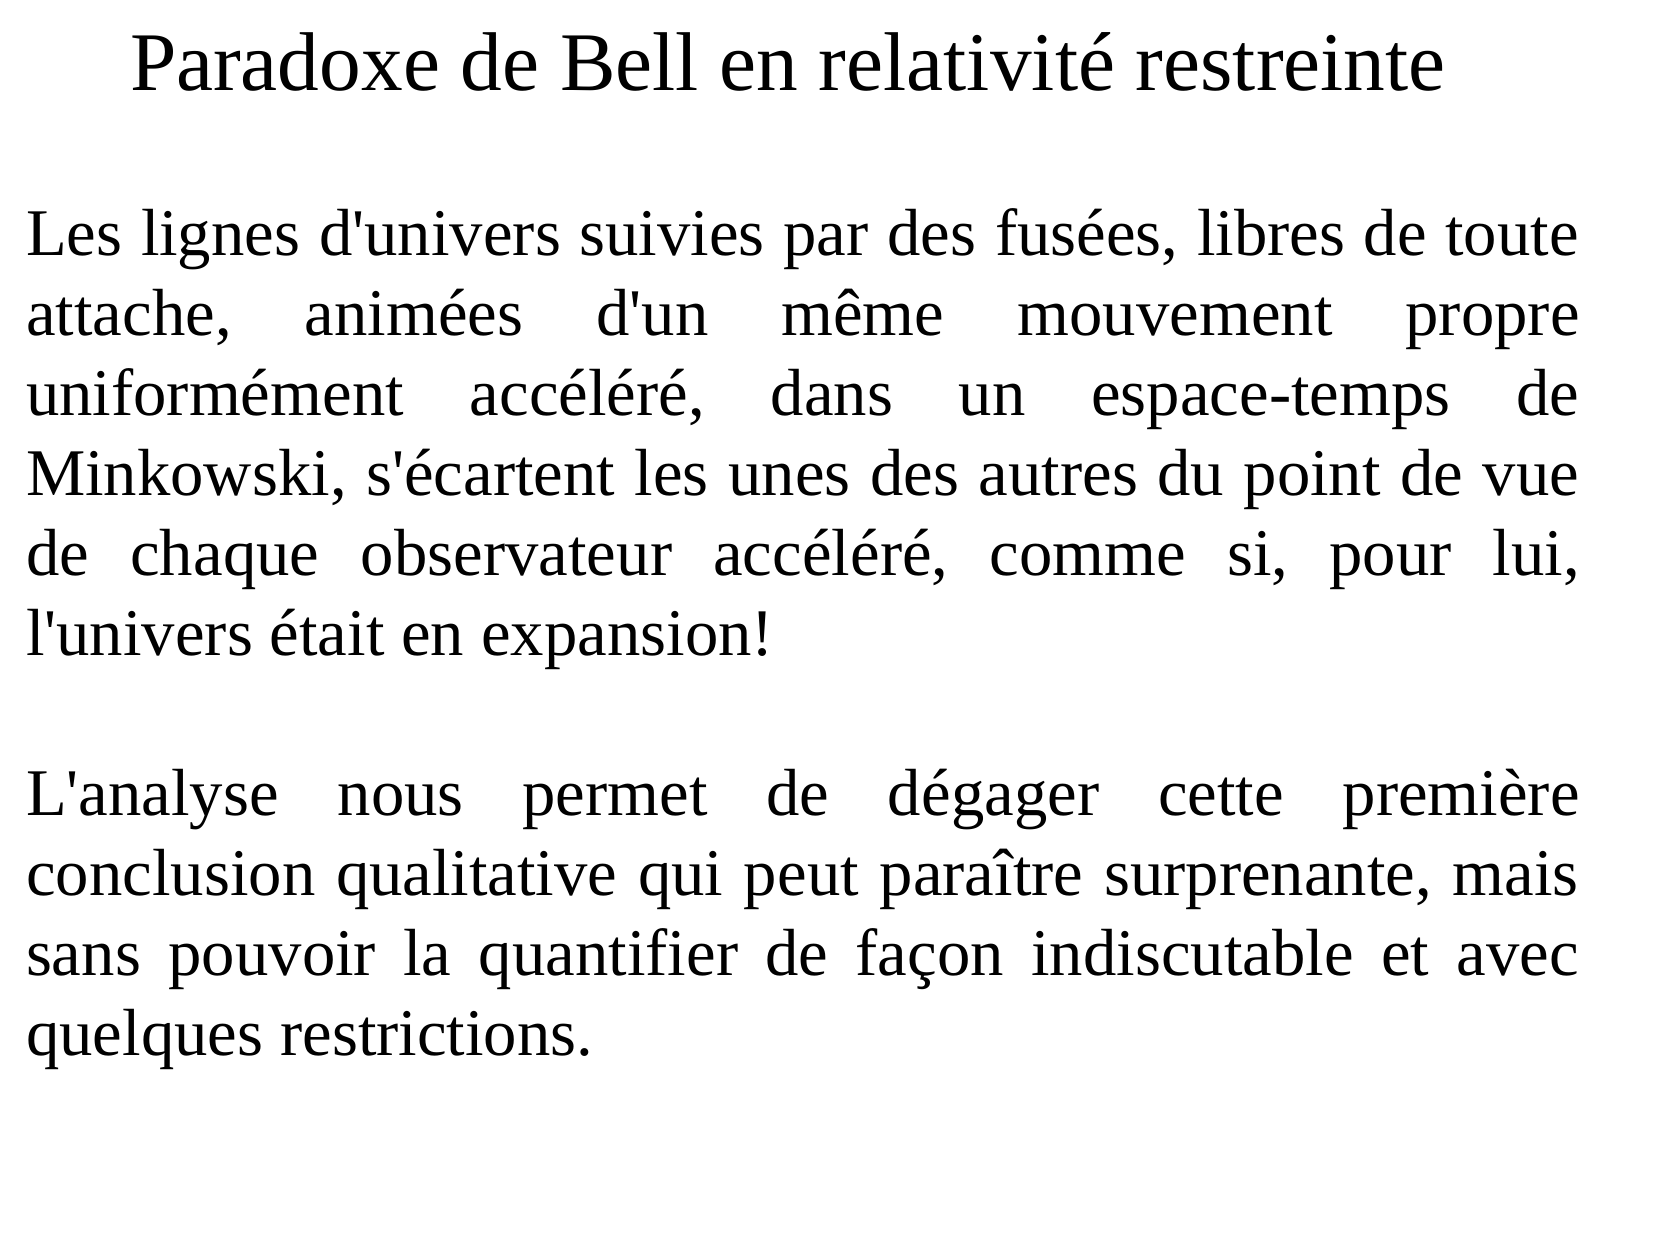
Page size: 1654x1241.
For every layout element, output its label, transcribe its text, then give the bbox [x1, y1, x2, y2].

text_box Paradoxe de Bell en relativité restreinte [115, 0, 1496, 117]
text_box Les lignes d'univers suivies par des fusées, libres de toute attache, animées d'un même mouvement propre uniformément accéléré, dans un espace-temps de Minkowski, s'écartent les unes des autres du point de vue de chaque observateur accéléré, comme si, pour lui, l'univers était en expansion! L'analyse nous permet de dégager cette première conclusion qualitative qui peut paraître surprenante, mais sans pouvoir la quantifier de façon indiscutable et avec quelques restrictions. [11, 181, 1633, 1086]
